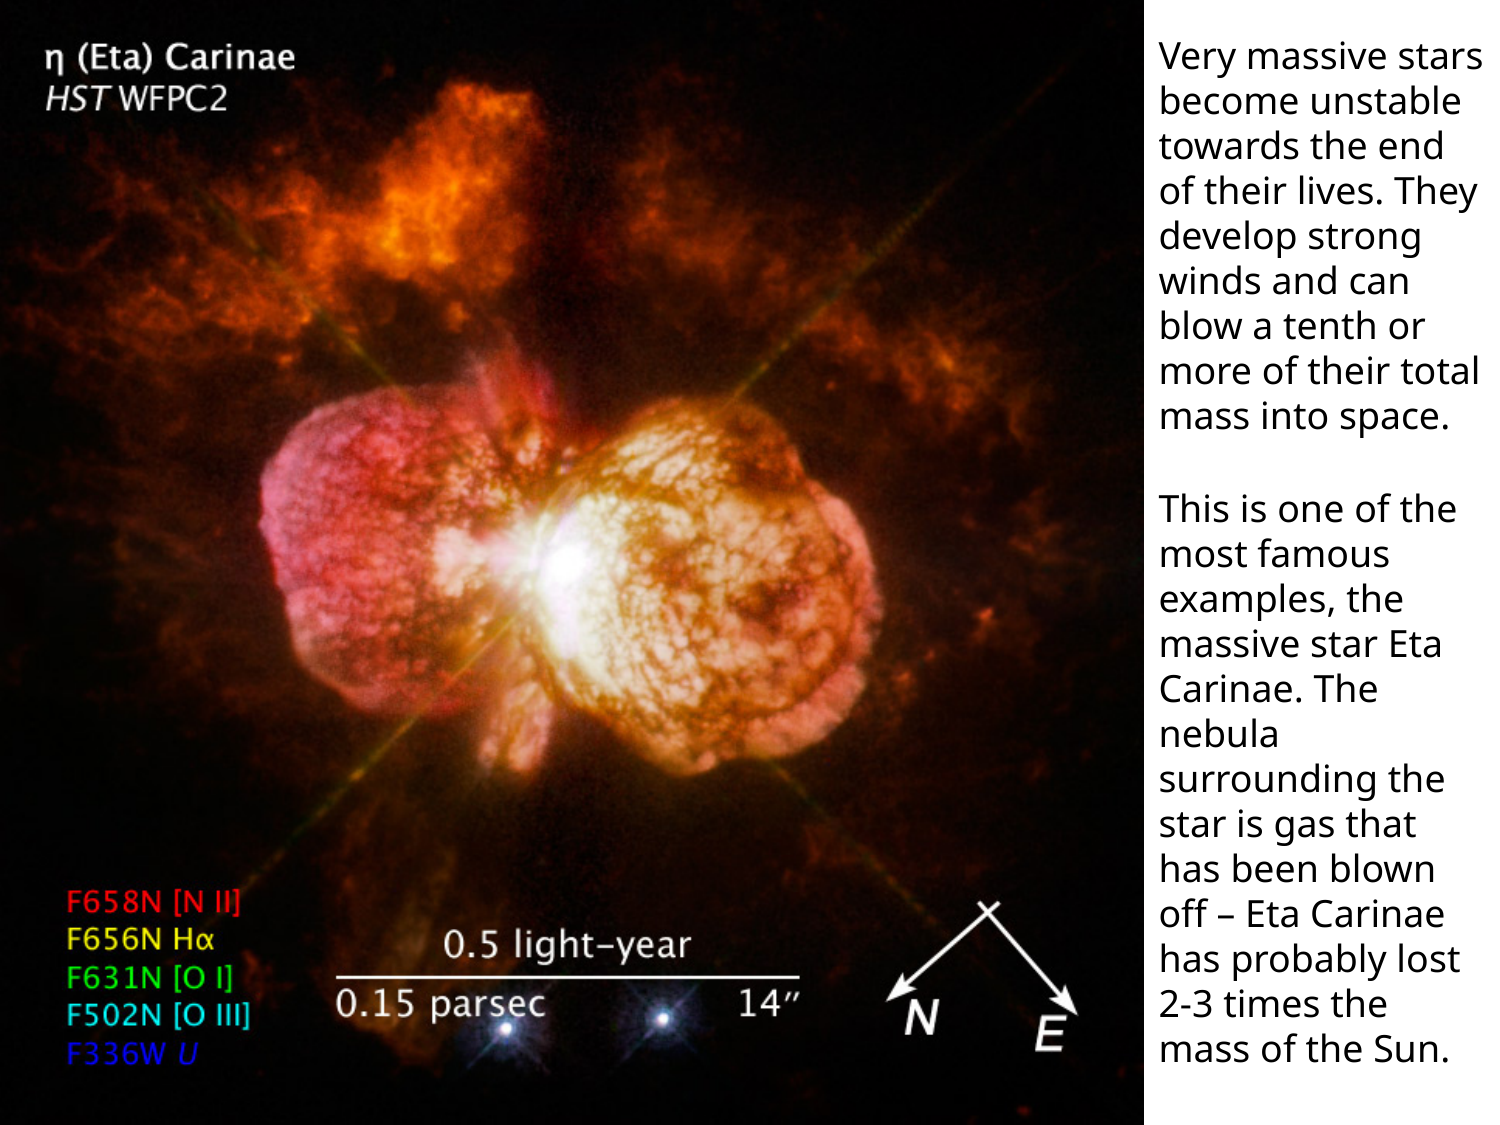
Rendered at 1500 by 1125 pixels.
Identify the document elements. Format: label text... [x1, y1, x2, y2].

picture [0, 0, 1144, 1125]
text_box Very massive stars become unstable towards the end of their lives. They develop strong winds and can blow a tenth or more of their total mass into space. This is one of the most famous examples, the massive star Eta Carinae. The nebula surrounding the star is gas that has been blown off – Eta Carinae has probably lost 2-3 times the mass of the Sun. [1143, 24, 1500, 1078]
